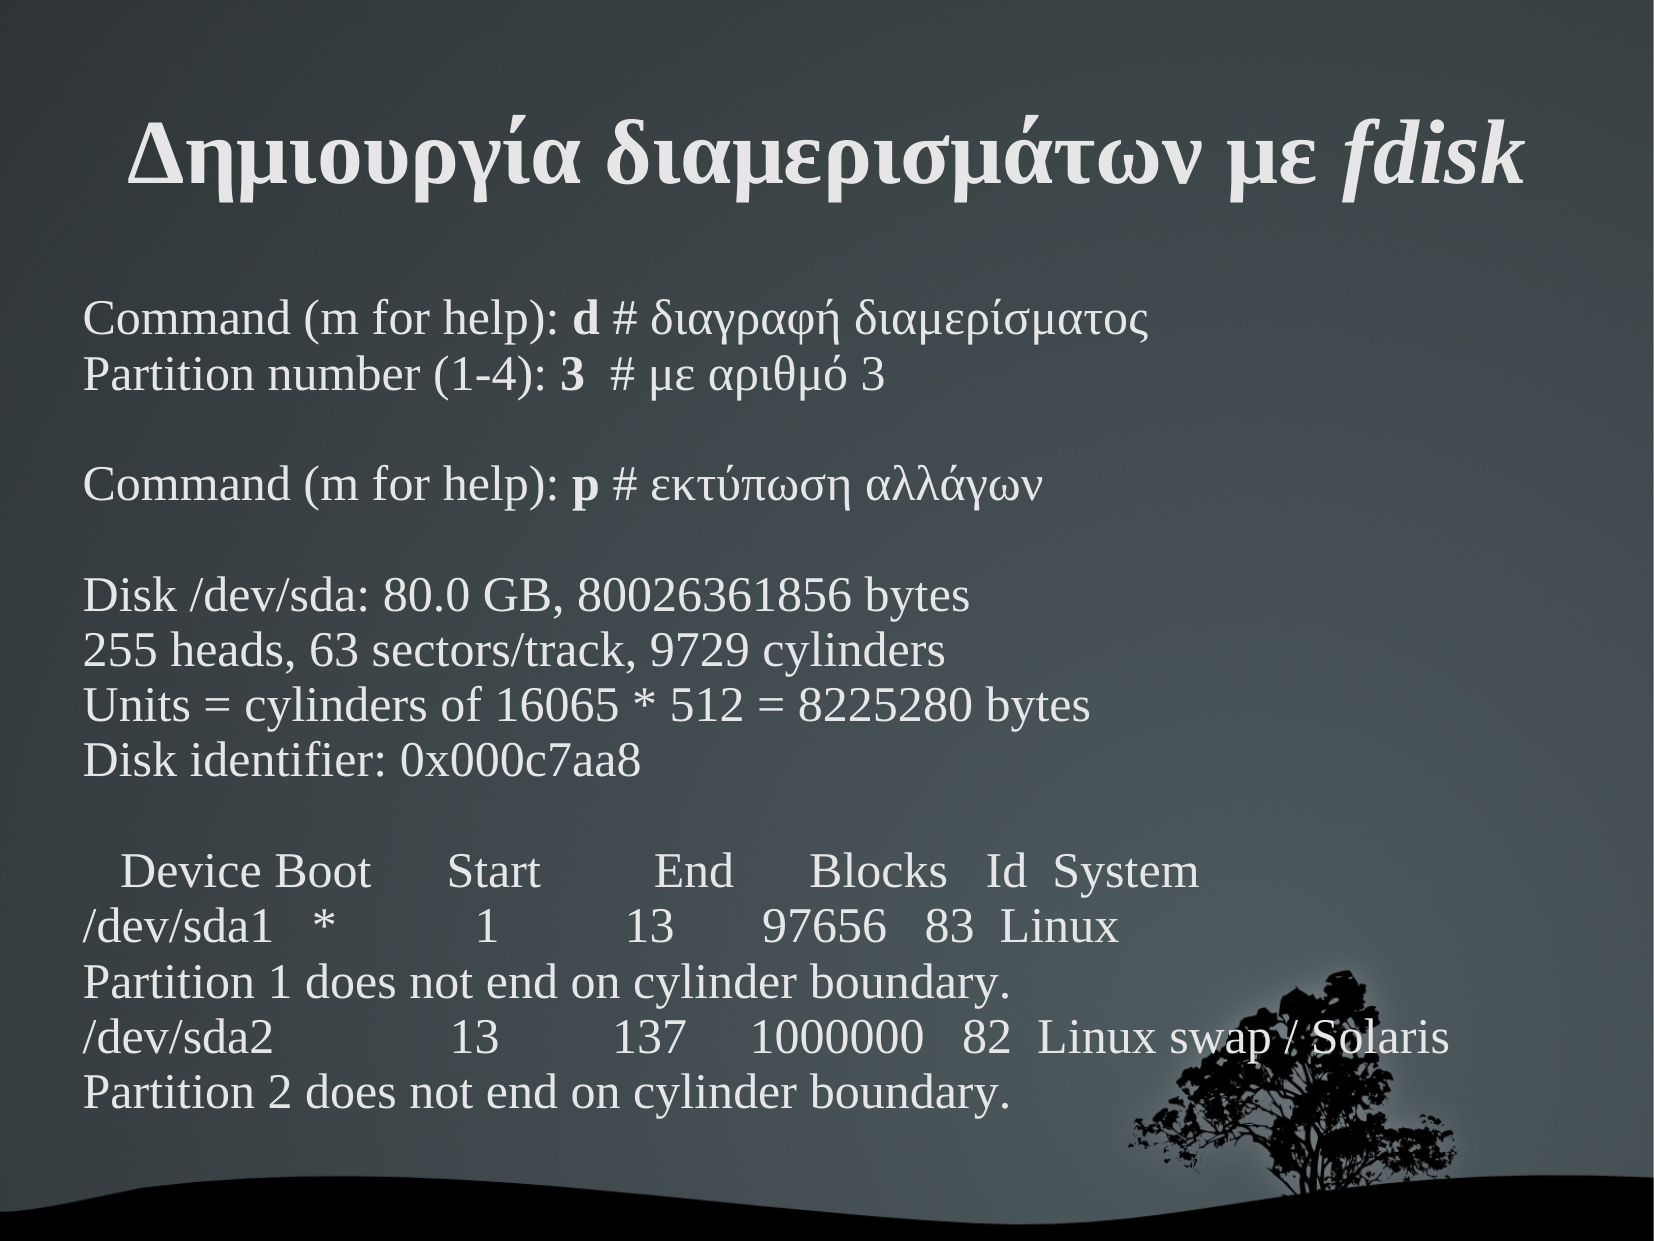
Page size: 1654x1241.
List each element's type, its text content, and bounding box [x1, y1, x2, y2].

list Command (m for help): d # διαγραφή διαμερίσματος Partition number (1-4): 3 # με αριθμό 3 Command (m for help): p # εκτύπωση αλλάγων Disk /dev/sda: 80.0 GB, 80026361856 bytes 255 heads, 63 sectors/track, 9729 cylinders Units = cylinders of 16065 * 512 = 8225280 bytes Disk identifier: 0x000c7aa8 Device Boot Start End Blocks Id System /dev/sda1 * 1 13 97656 83 Linux Partition 1 does not end on cylinder boundary. /dev/sda2 13 137 1000000 82 Linux swap / Solaris Partition 2 does not end on cylinder boundary. [82, 290, 1571, 1241]
title Δημιουργία διαμερισμάτων με fdisk [82, 49, 1572, 257]
picture [0, 0, 1654, 1241]
